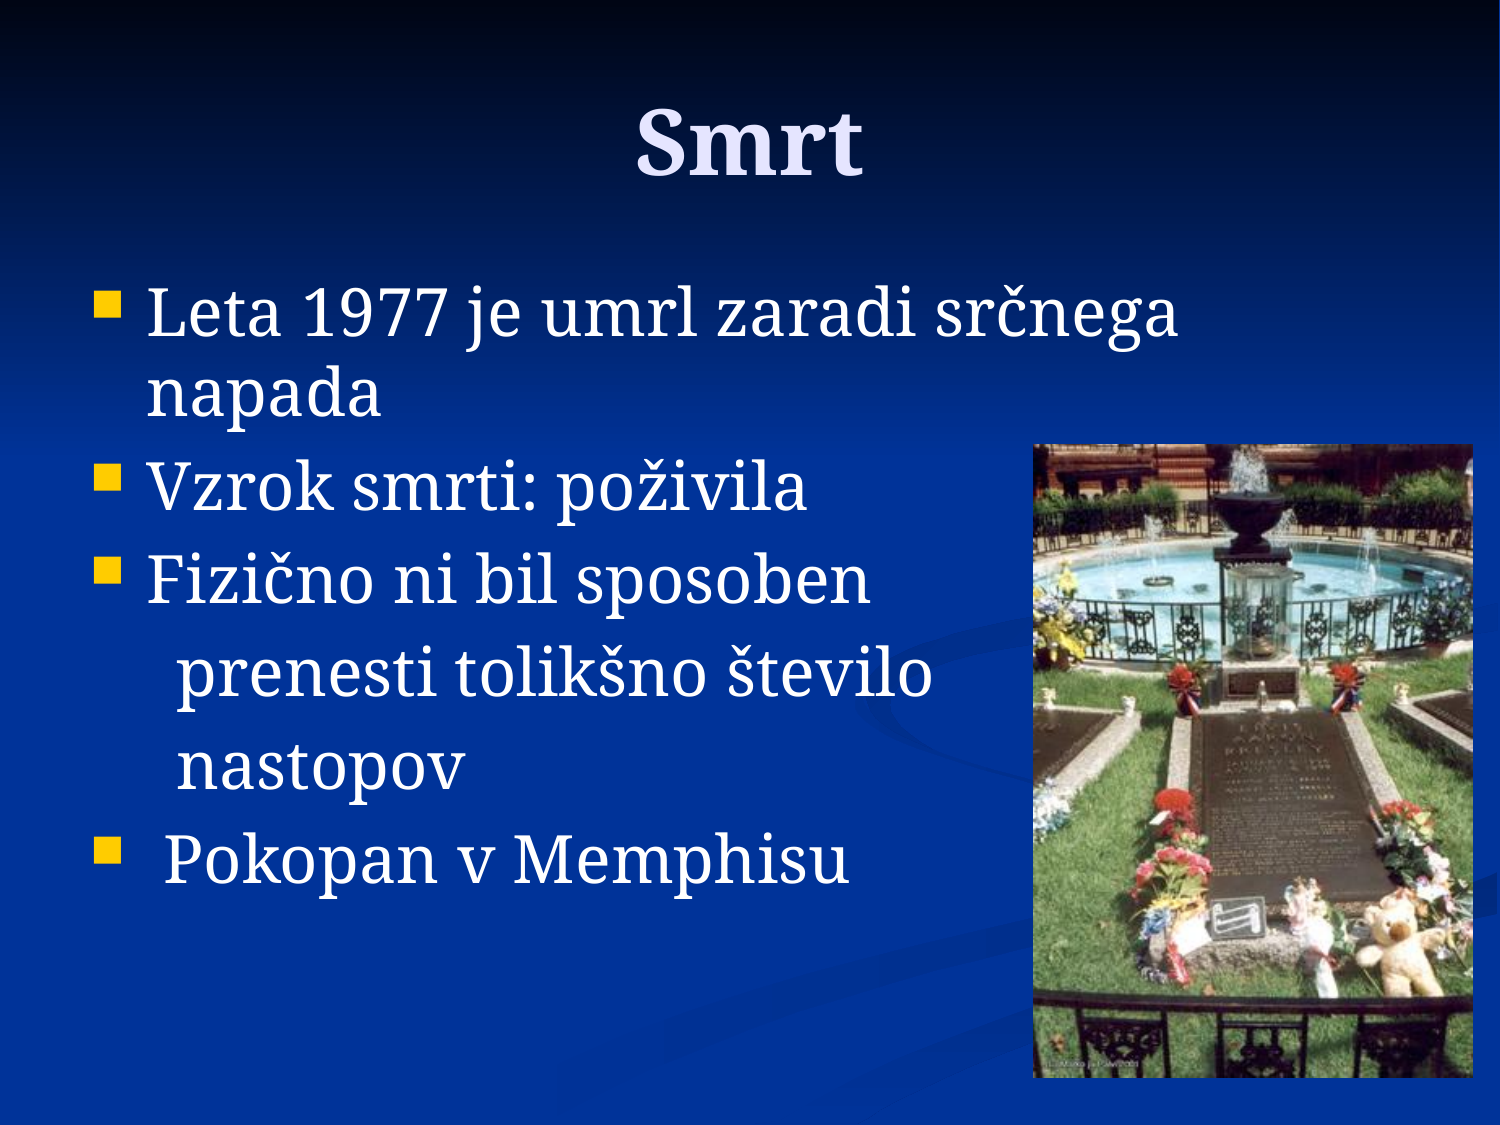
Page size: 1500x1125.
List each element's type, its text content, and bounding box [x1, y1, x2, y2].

list Leta 1977 je umrl zaradi srčnega napada Vzrok smrti: poživila Fizično ni bil sposoben prenesti tolikšno število nastopov Pokopan v Memphisu [75, 262, 1425, 1005]
title Smrt [75, 45, 1425, 233]
picture [1033, 444, 1473, 1078]
